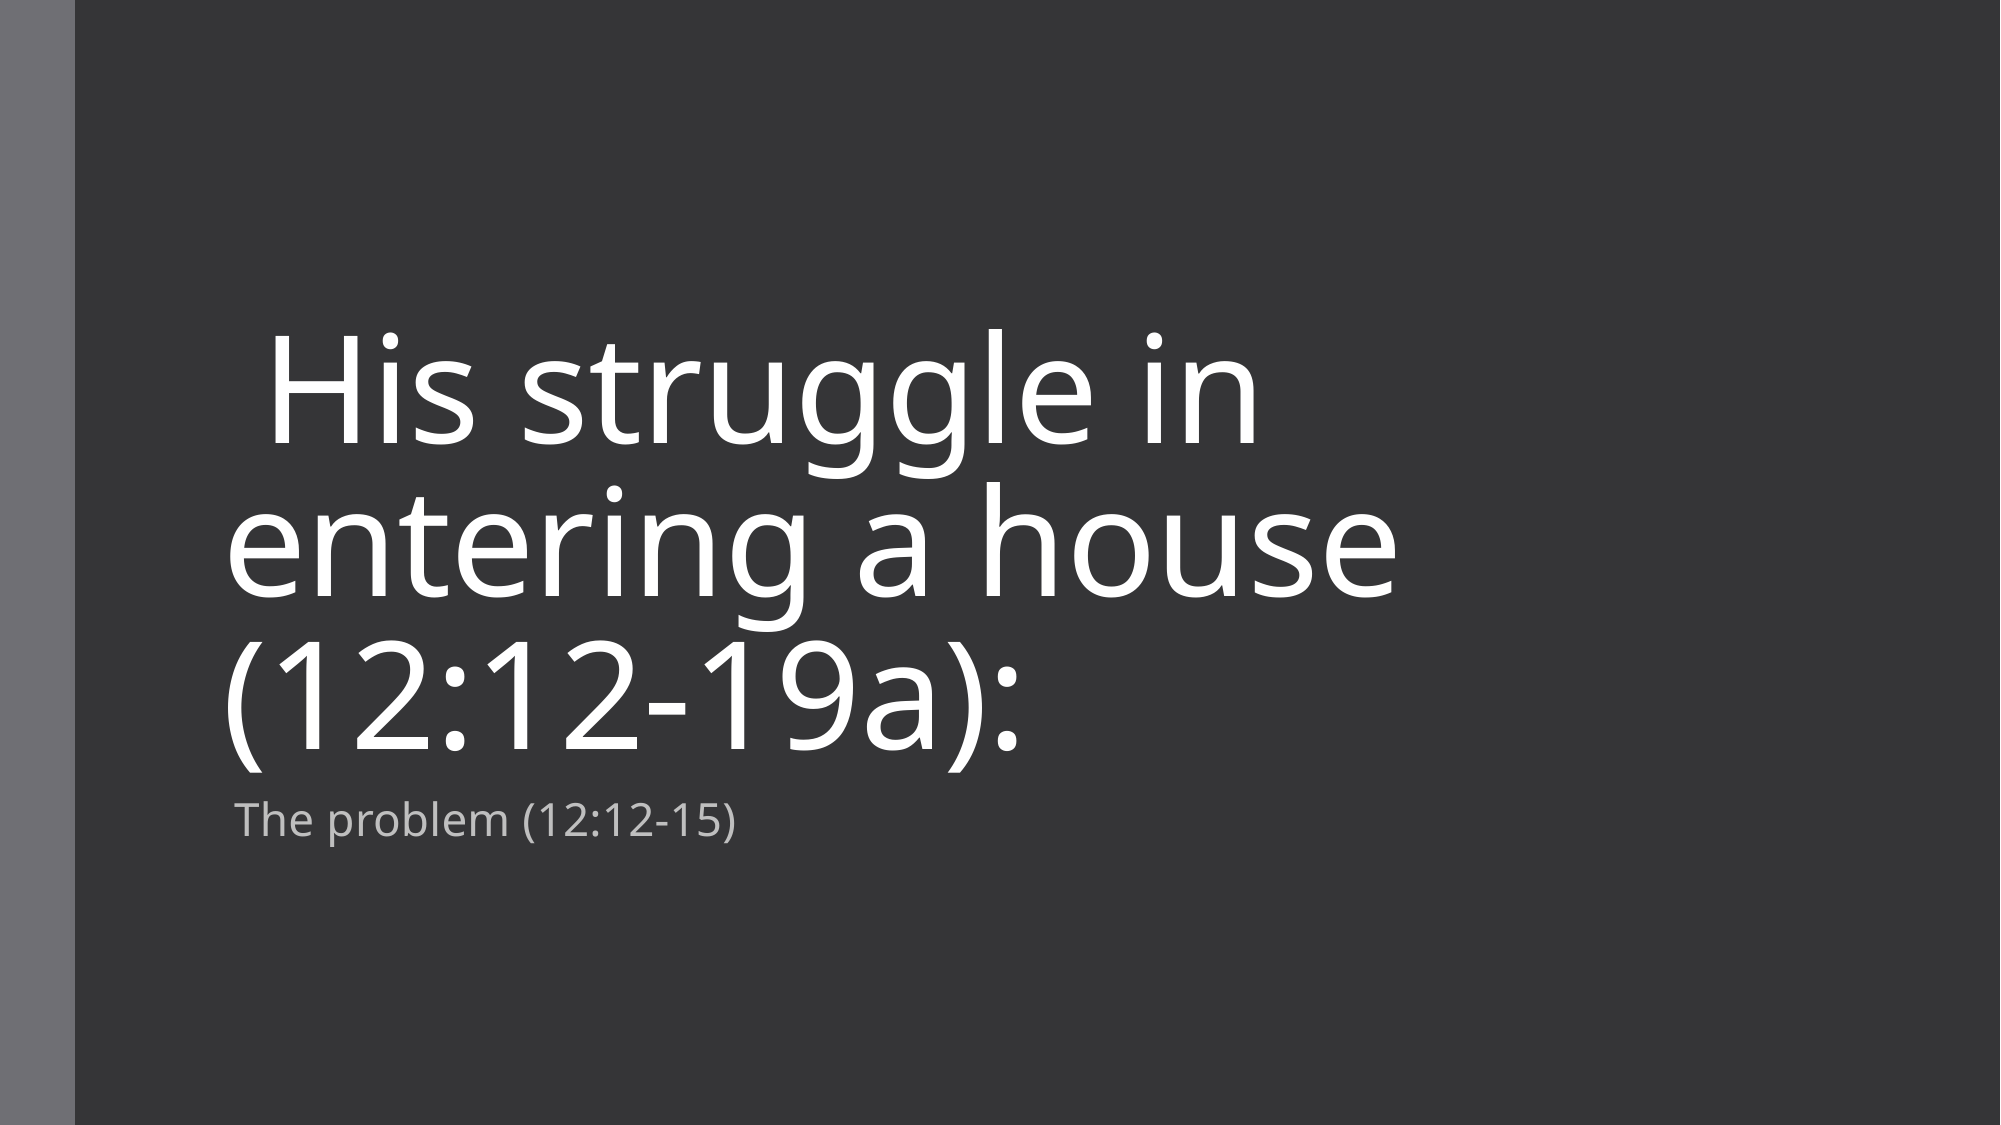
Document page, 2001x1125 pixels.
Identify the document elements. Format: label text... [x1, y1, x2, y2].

subtitle The problem (12:12-15) [206, 787, 1752, 1066]
title His struggle in entering a house (12:12-19a): [206, 124, 1752, 787]
